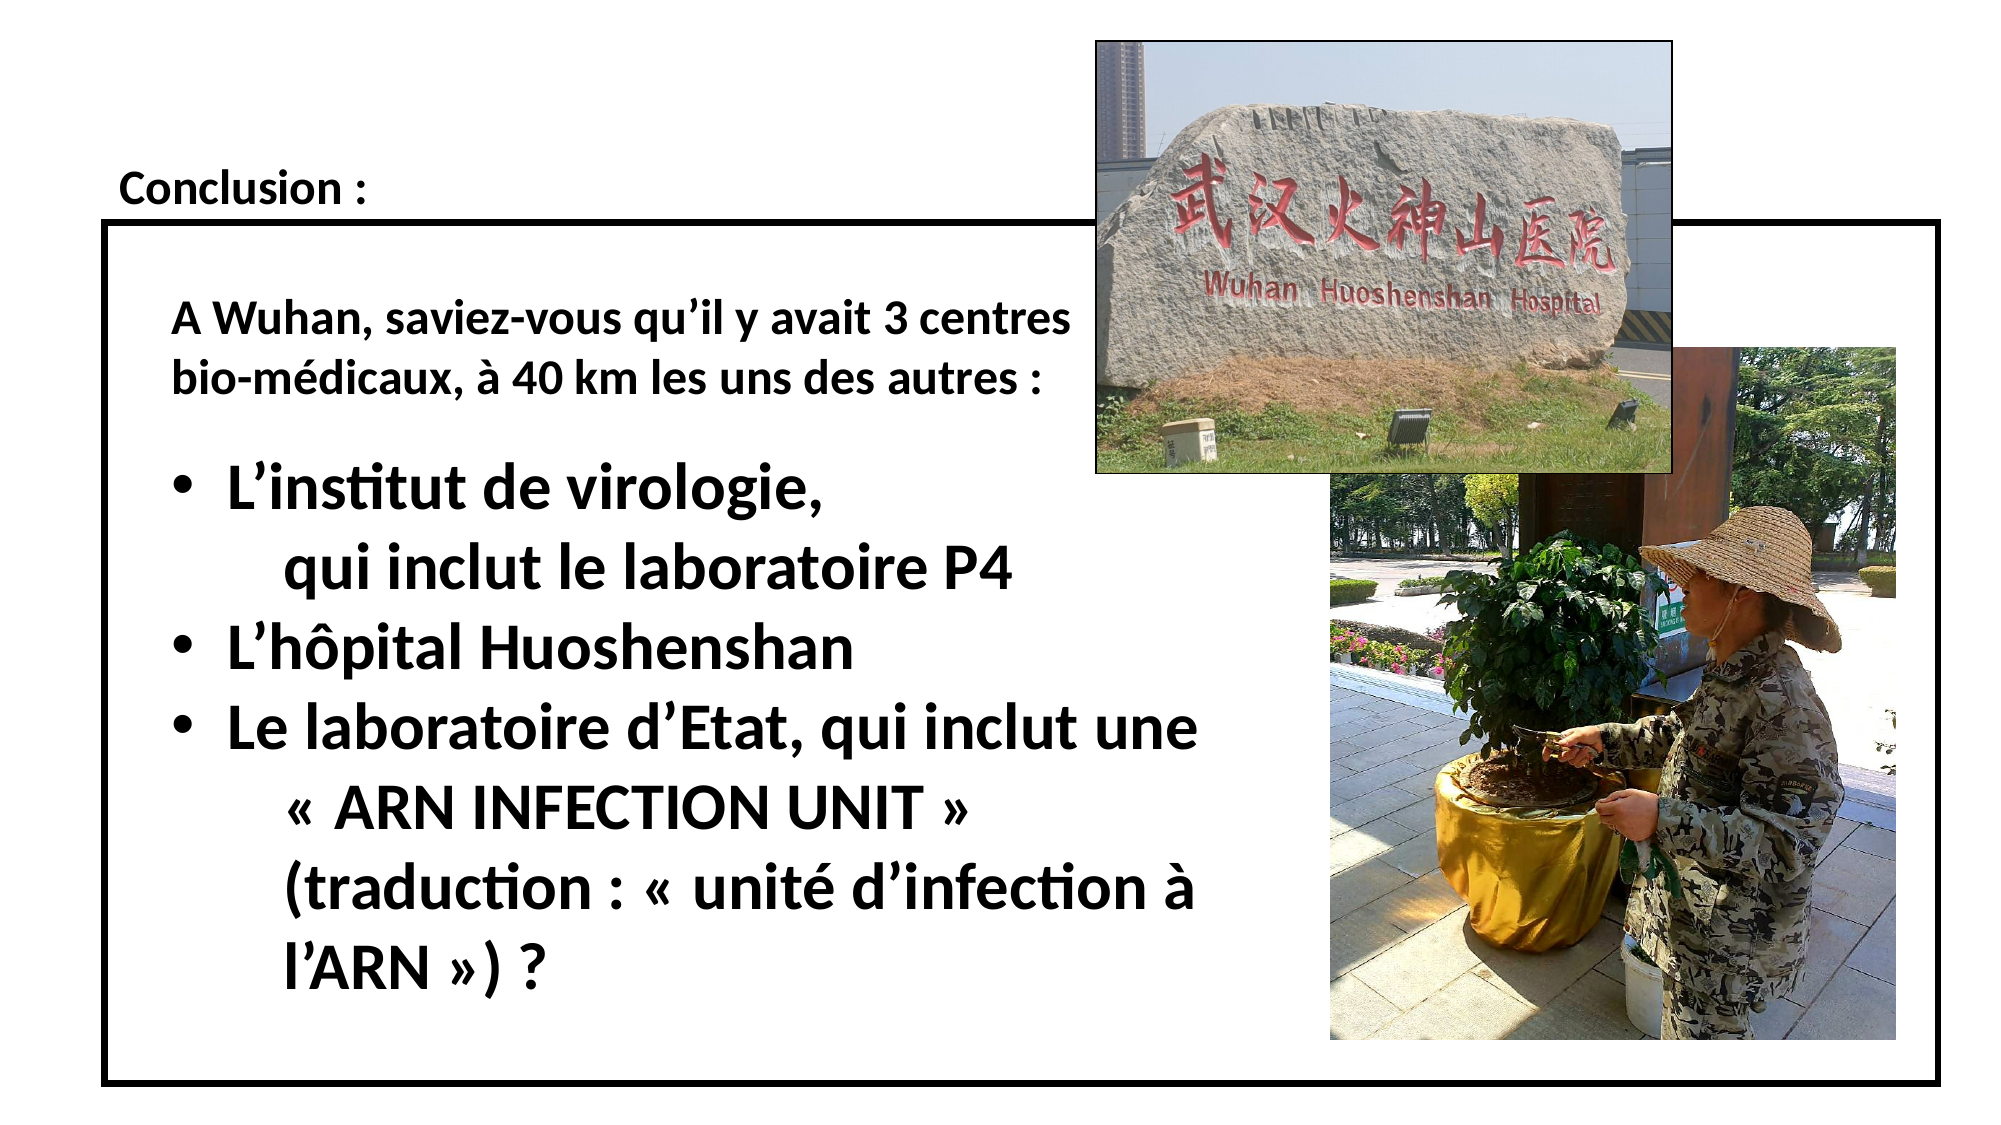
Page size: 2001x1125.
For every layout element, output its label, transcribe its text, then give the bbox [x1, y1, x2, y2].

picture [1330, 347, 1896, 1040]
picture [1096, 41, 1672, 473]
title Conclusion : [104, 47, 1095, 219]
text_box L’institut de virologie, qui inclut le laboratoire P4 L’hôpital Huoshenshan Le laboratoire d’Etat, qui inclut une « ARN INFECTION UNIT » (traduction : « unité d’infection à l’ARN ») ? [156, 436, 1250, 1010]
text_box [156, 728, 1910, 1080]
text_box A Wuhan, saviez-vous qu’il y avait 3 centres bio-médicaux, à 40 km les uns des autres : [156, 276, 1157, 414]
